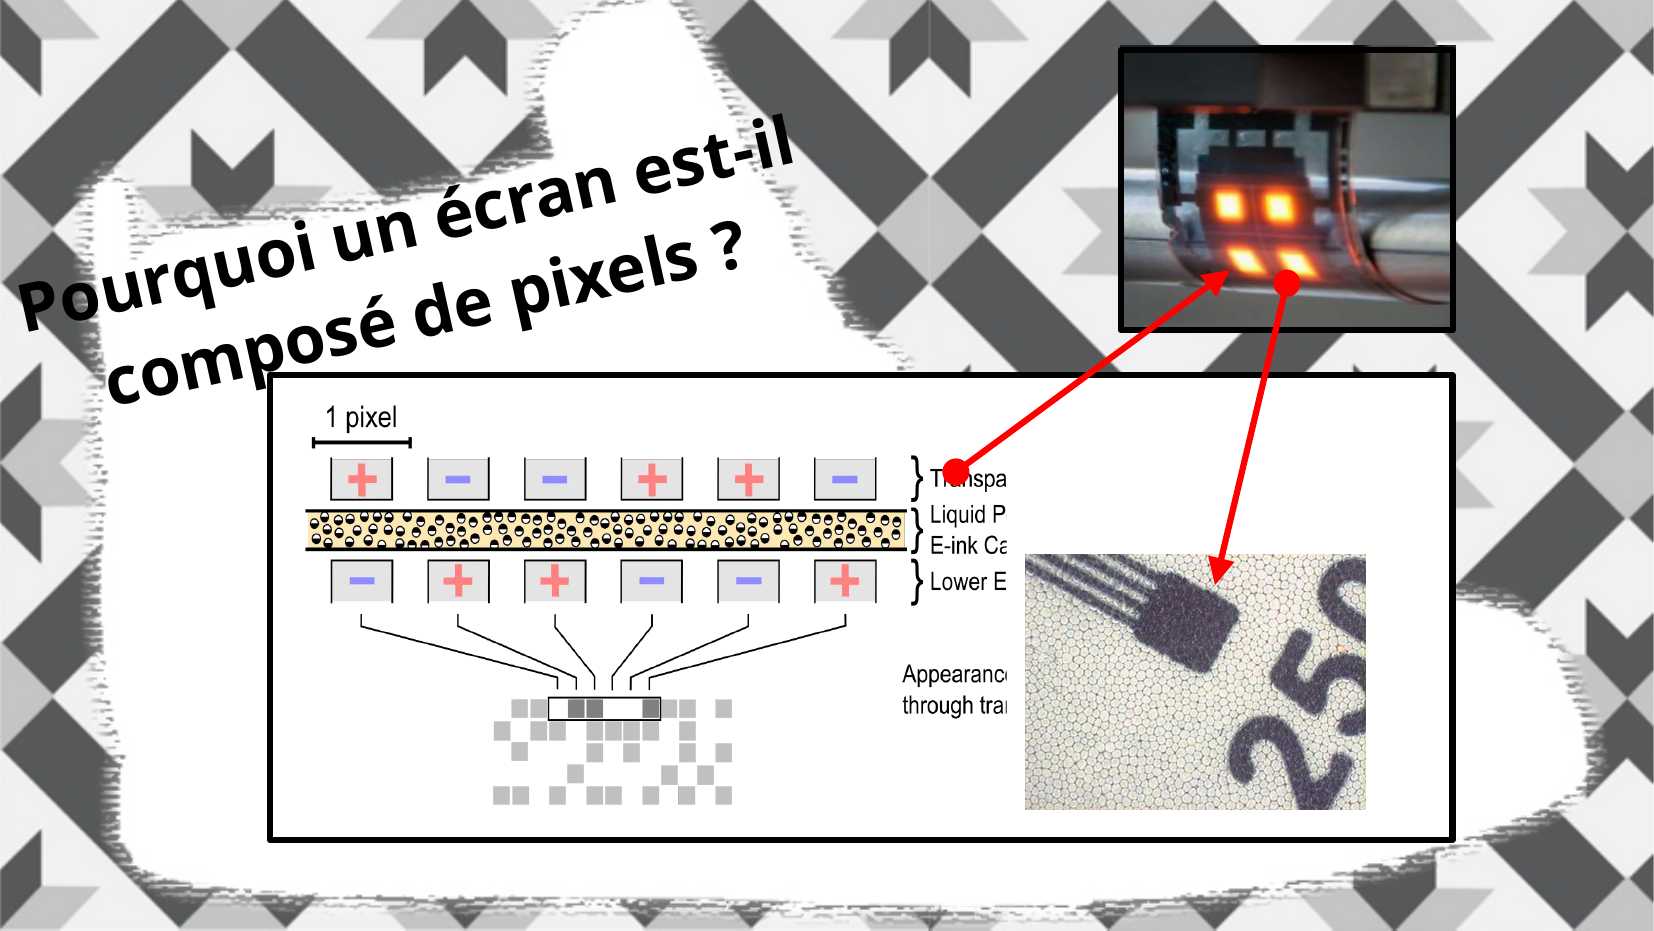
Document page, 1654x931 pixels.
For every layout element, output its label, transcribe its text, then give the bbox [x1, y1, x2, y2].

picture [1025, 554, 1366, 811]
text_box [269, 375, 1453, 841]
title Pourquoi un écran est-il composé de pixels ? [0, 90, 851, 440]
picture [1124, 53, 1450, 327]
picture [0, 0, 1654, 931]
picture [285, 390, 1007, 826]
picture [1095, 333, 1271, 375]
